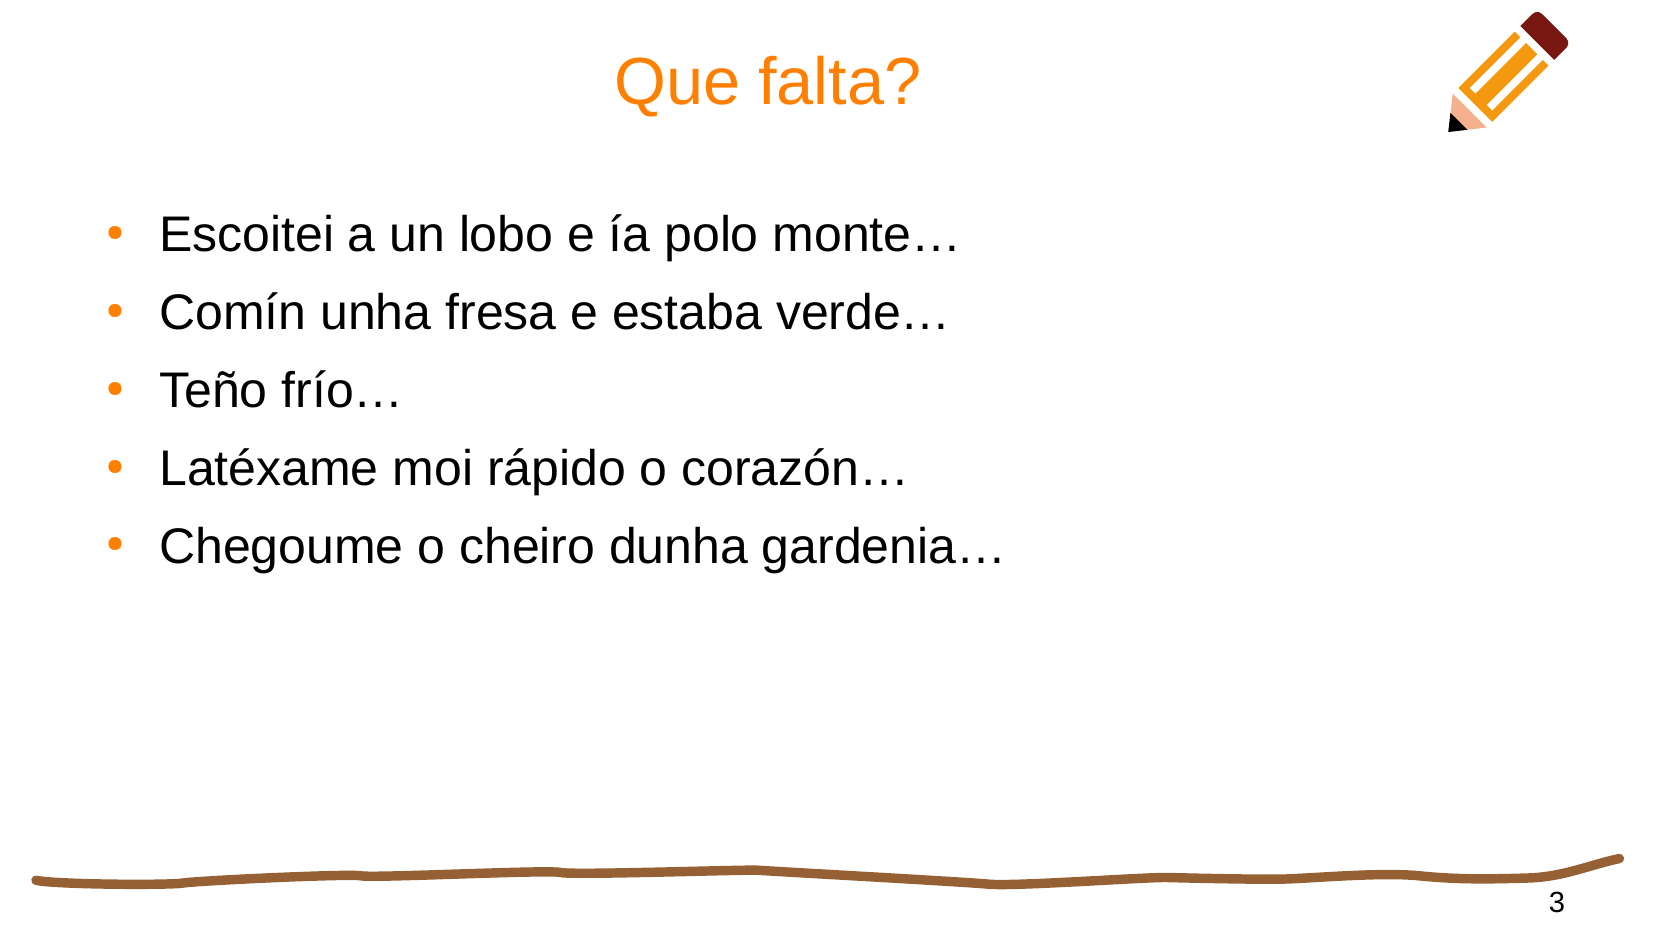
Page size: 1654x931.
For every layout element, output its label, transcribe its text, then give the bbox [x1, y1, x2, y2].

list Escoitei a un lobo e ía polo monte… Comín unha fresa e estaba verde… Teño frío… Latéxame moi rápido o corazón… Chegoume o cheiro dunha gardenia… [88, 206, 1565, 857]
title Que falta? [88, 29, 1447, 133]
